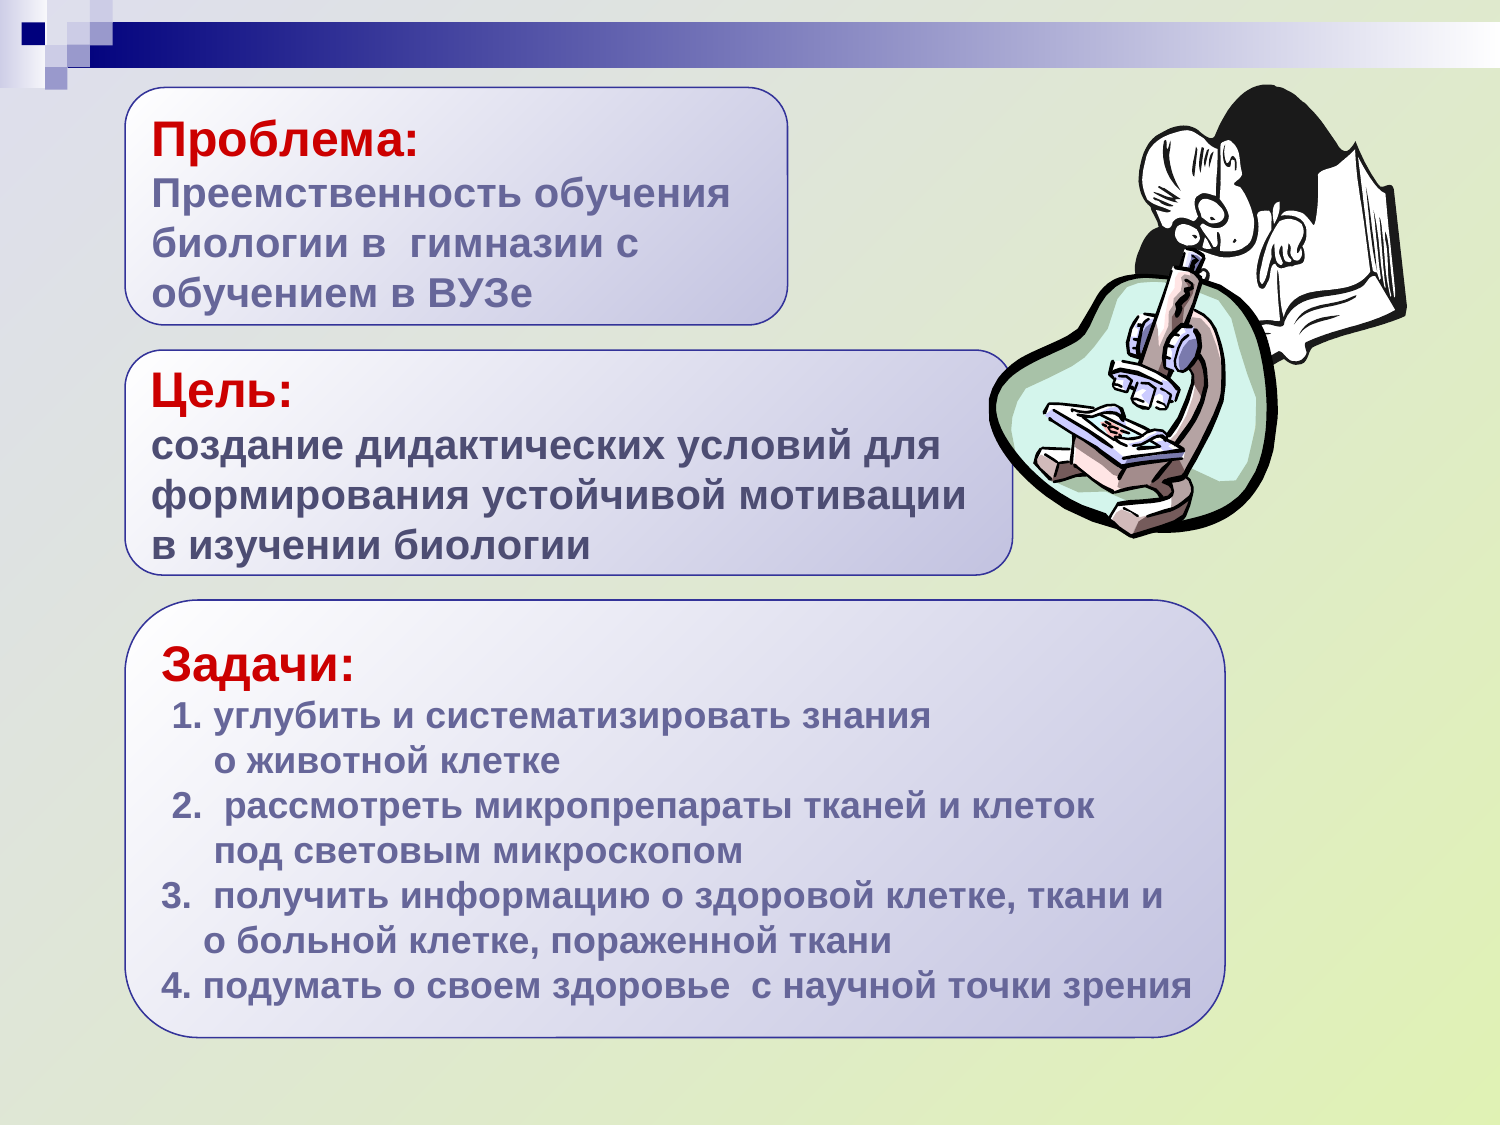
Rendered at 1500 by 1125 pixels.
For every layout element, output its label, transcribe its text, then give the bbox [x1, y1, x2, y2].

text_box Задачи: 1. углубить и систематизировать знания о животной клетке 2. рассмотреть микропрепараты тканей и клеток под световым микроскопом 3. получить информацию о здоровой клетке, ткани и о больной клетке, пораженной ткани 4. подумать о своем здоровье с научной точки зрения [125, 600, 1226, 1038]
text_box Цель: создание дидактических условий для формирования устойчивой мотивации в изучении биологии [125, 350, 1013, 576]
picture [960, 48, 1450, 575]
text_box Проблема: Преемственность обучения биологии в гимназии с обучением в ВУЗе [125, 87, 788, 325]
